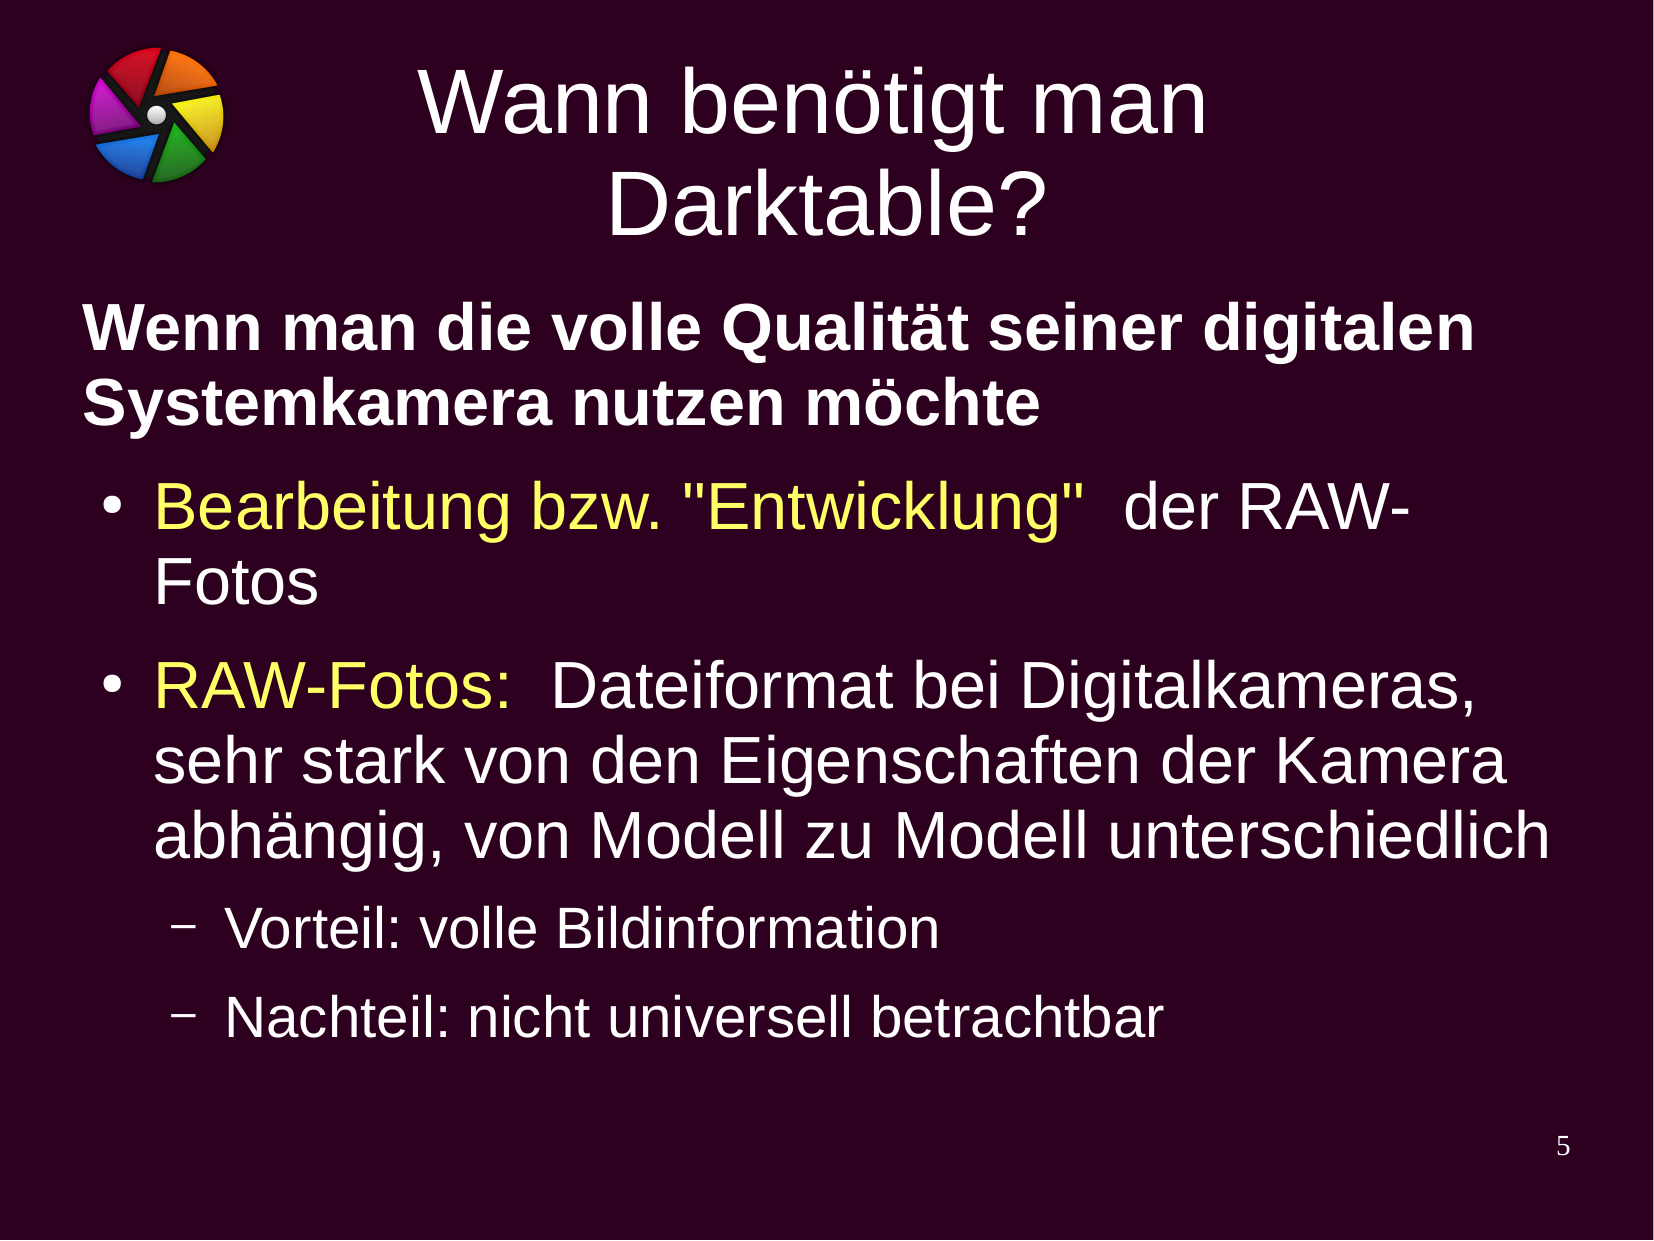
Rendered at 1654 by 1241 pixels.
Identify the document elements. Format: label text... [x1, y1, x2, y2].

list Wenn man die volle Qualität seiner digitalen Systemkamera nutzen möchte Bearbeitung bzw. "Entwicklung" der RAW-Fotos RAW-Fotos: Dateiformat bei Digitalkameras, sehr stark von den Eigenschaften der Kamera abhängig, von Modell zu Modell unterschiedlich Vorteil: volle Bildinformation Nachteil: nicht universell betrachtbar [82, 290, 1571, 1111]
title Wann benötigt man Darktable? [82, 49, 1571, 257]
picture [82, 41, 231, 189]
